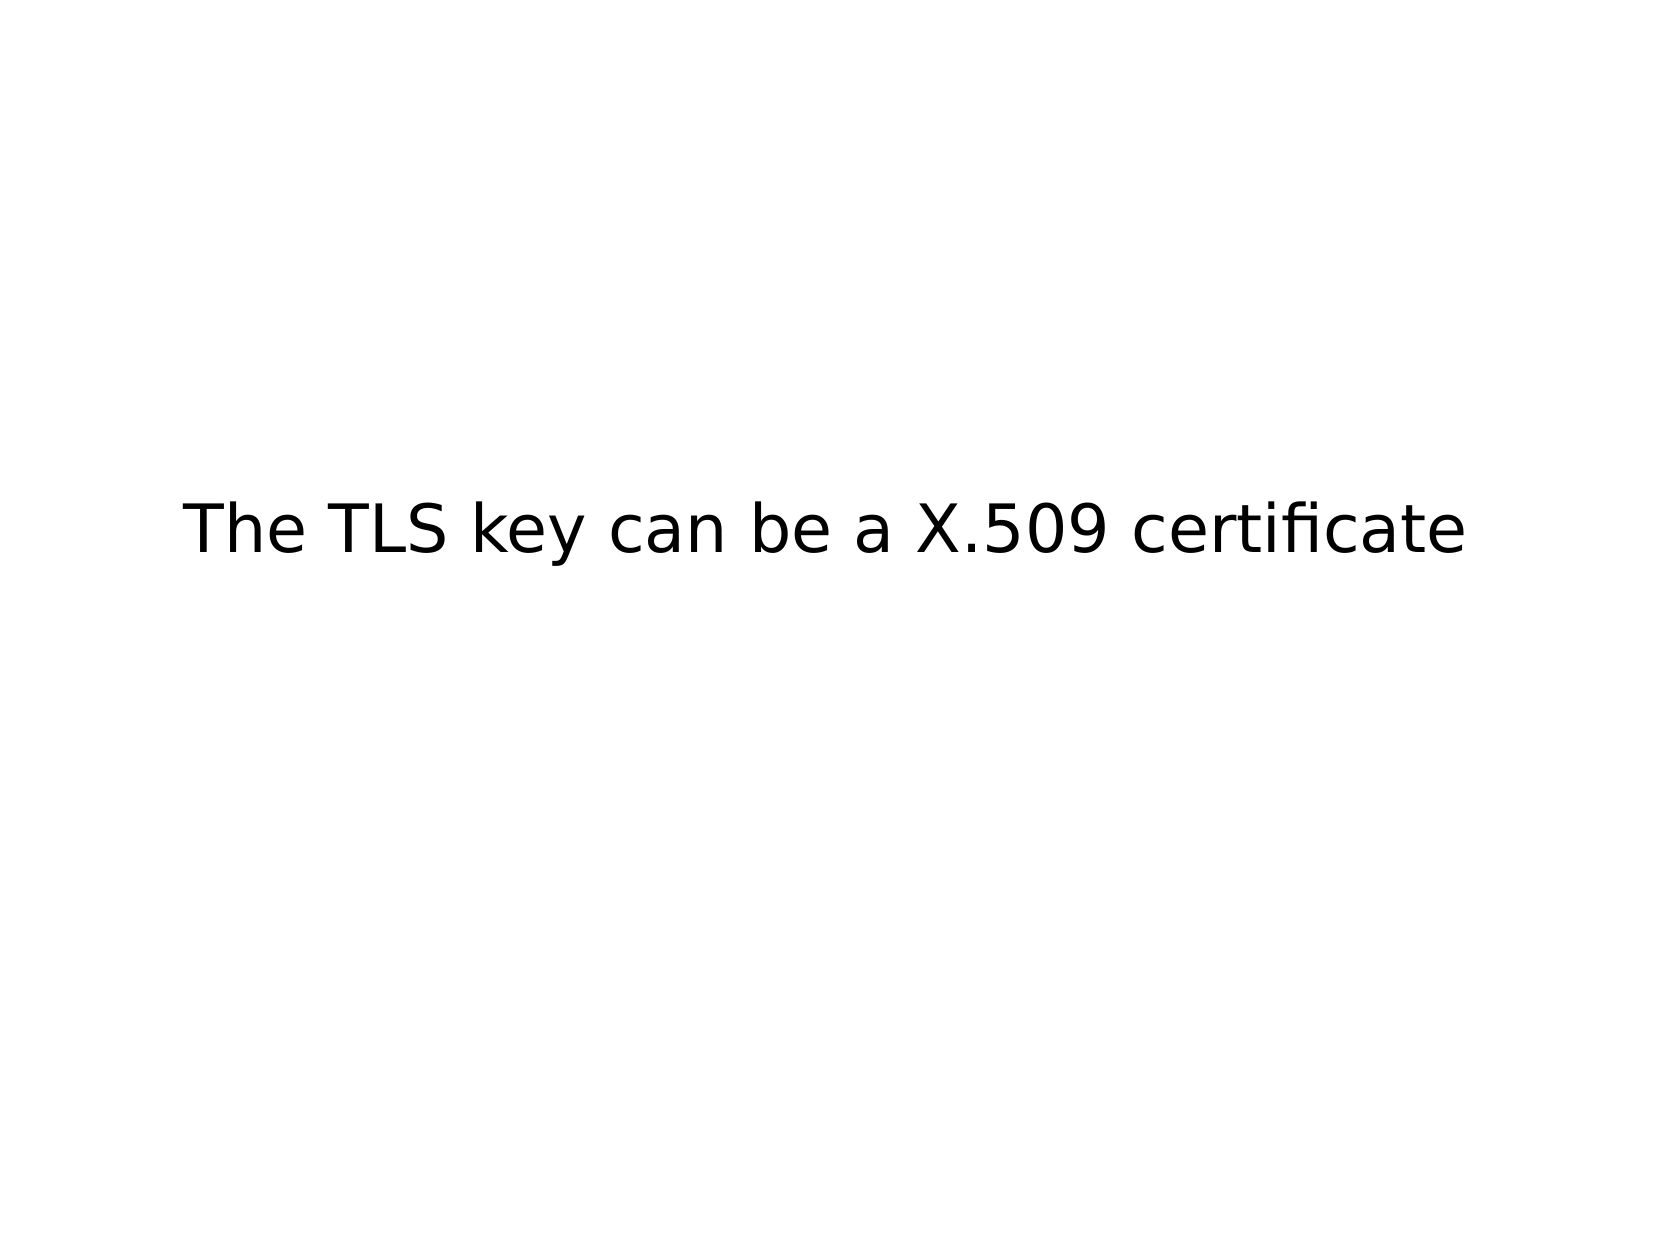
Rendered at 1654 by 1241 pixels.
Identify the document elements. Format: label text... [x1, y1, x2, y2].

subtitle The TLS key can be a X.509 certificate [82, 49, 1571, 1010]
